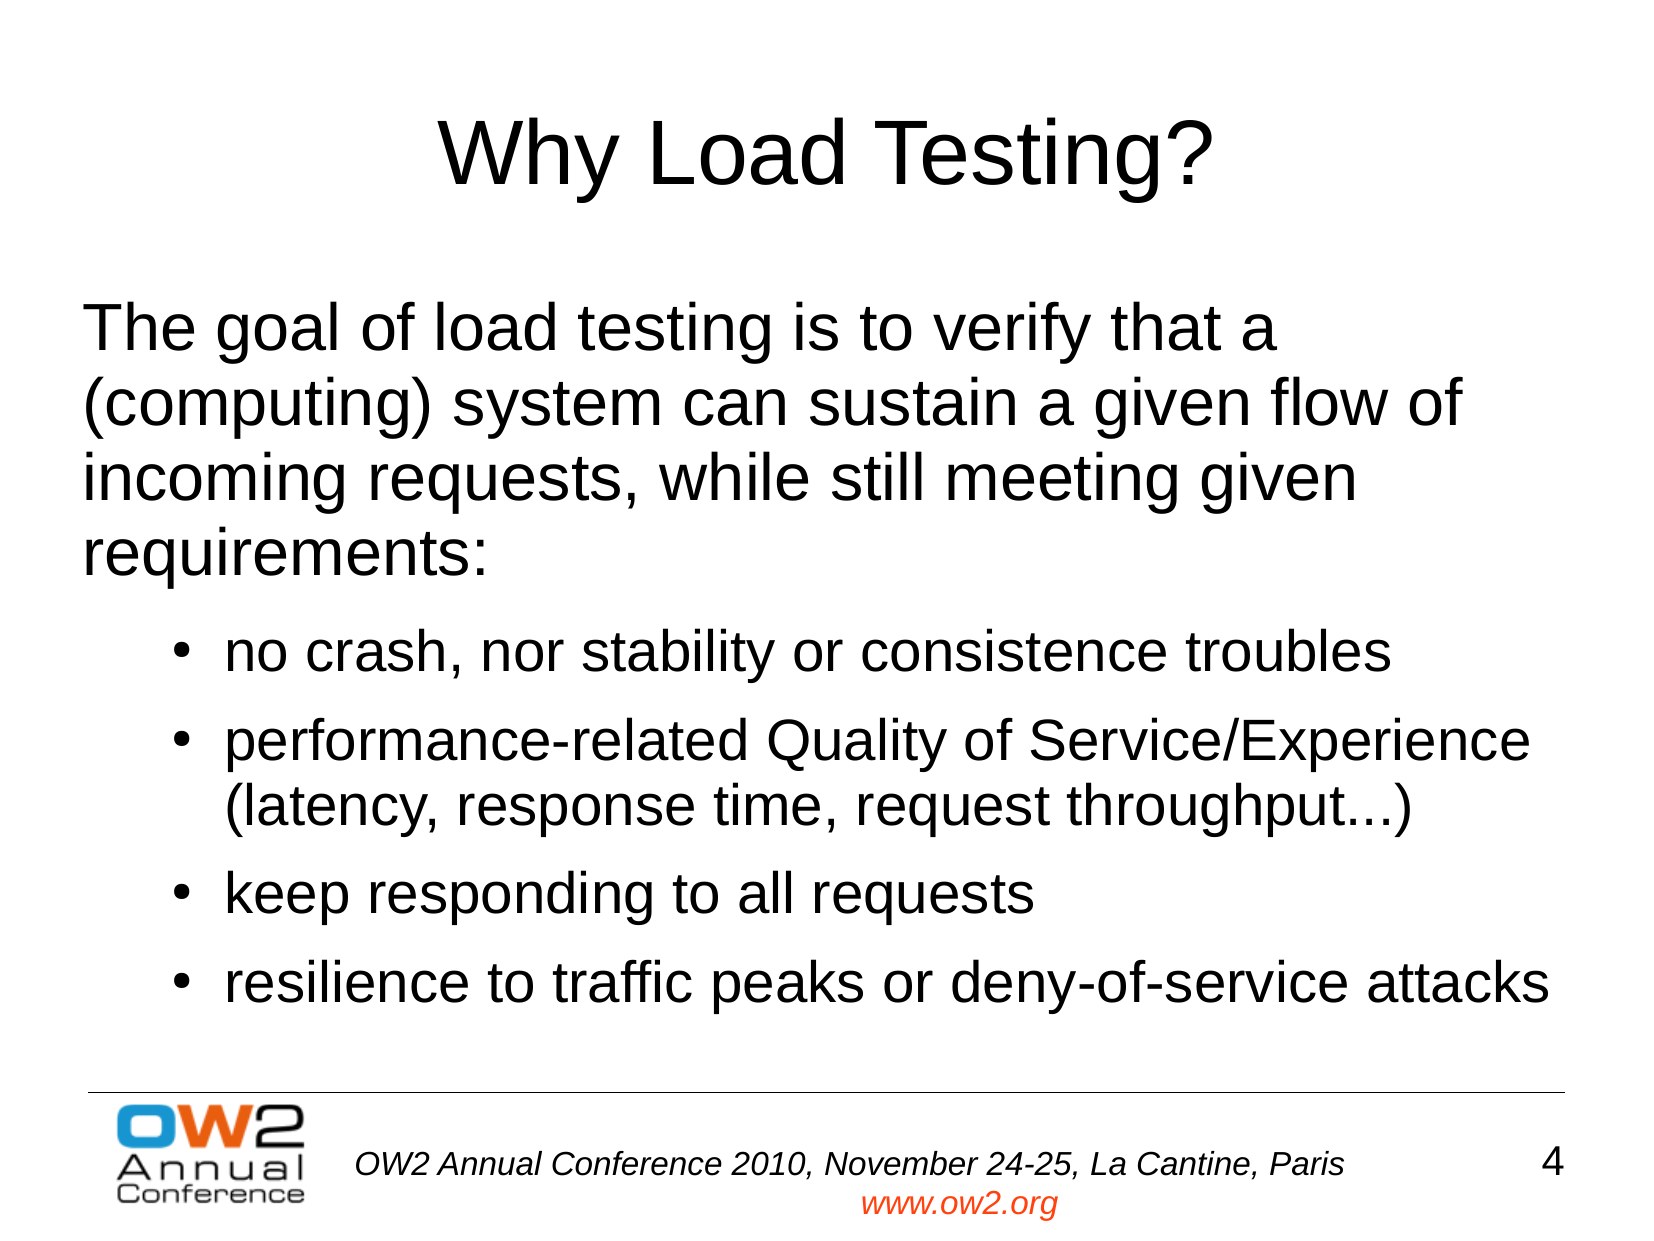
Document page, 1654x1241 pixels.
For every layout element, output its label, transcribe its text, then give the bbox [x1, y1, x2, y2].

title Why Load Testing? [82, 49, 1571, 257]
list The goal of load testing is to verify that a (computing) system can sustain a given flow of incoming requests, while still meeting given requirements: no crash, nor stability or consistence troubles performance-related Quality of Service/Experience (latency, response time, request throughput...) keep responding to all requests resilience to traffic peaks or deny-of-service attacks [82, 290, 1571, 1109]
picture [88, 1109, 333, 1213]
